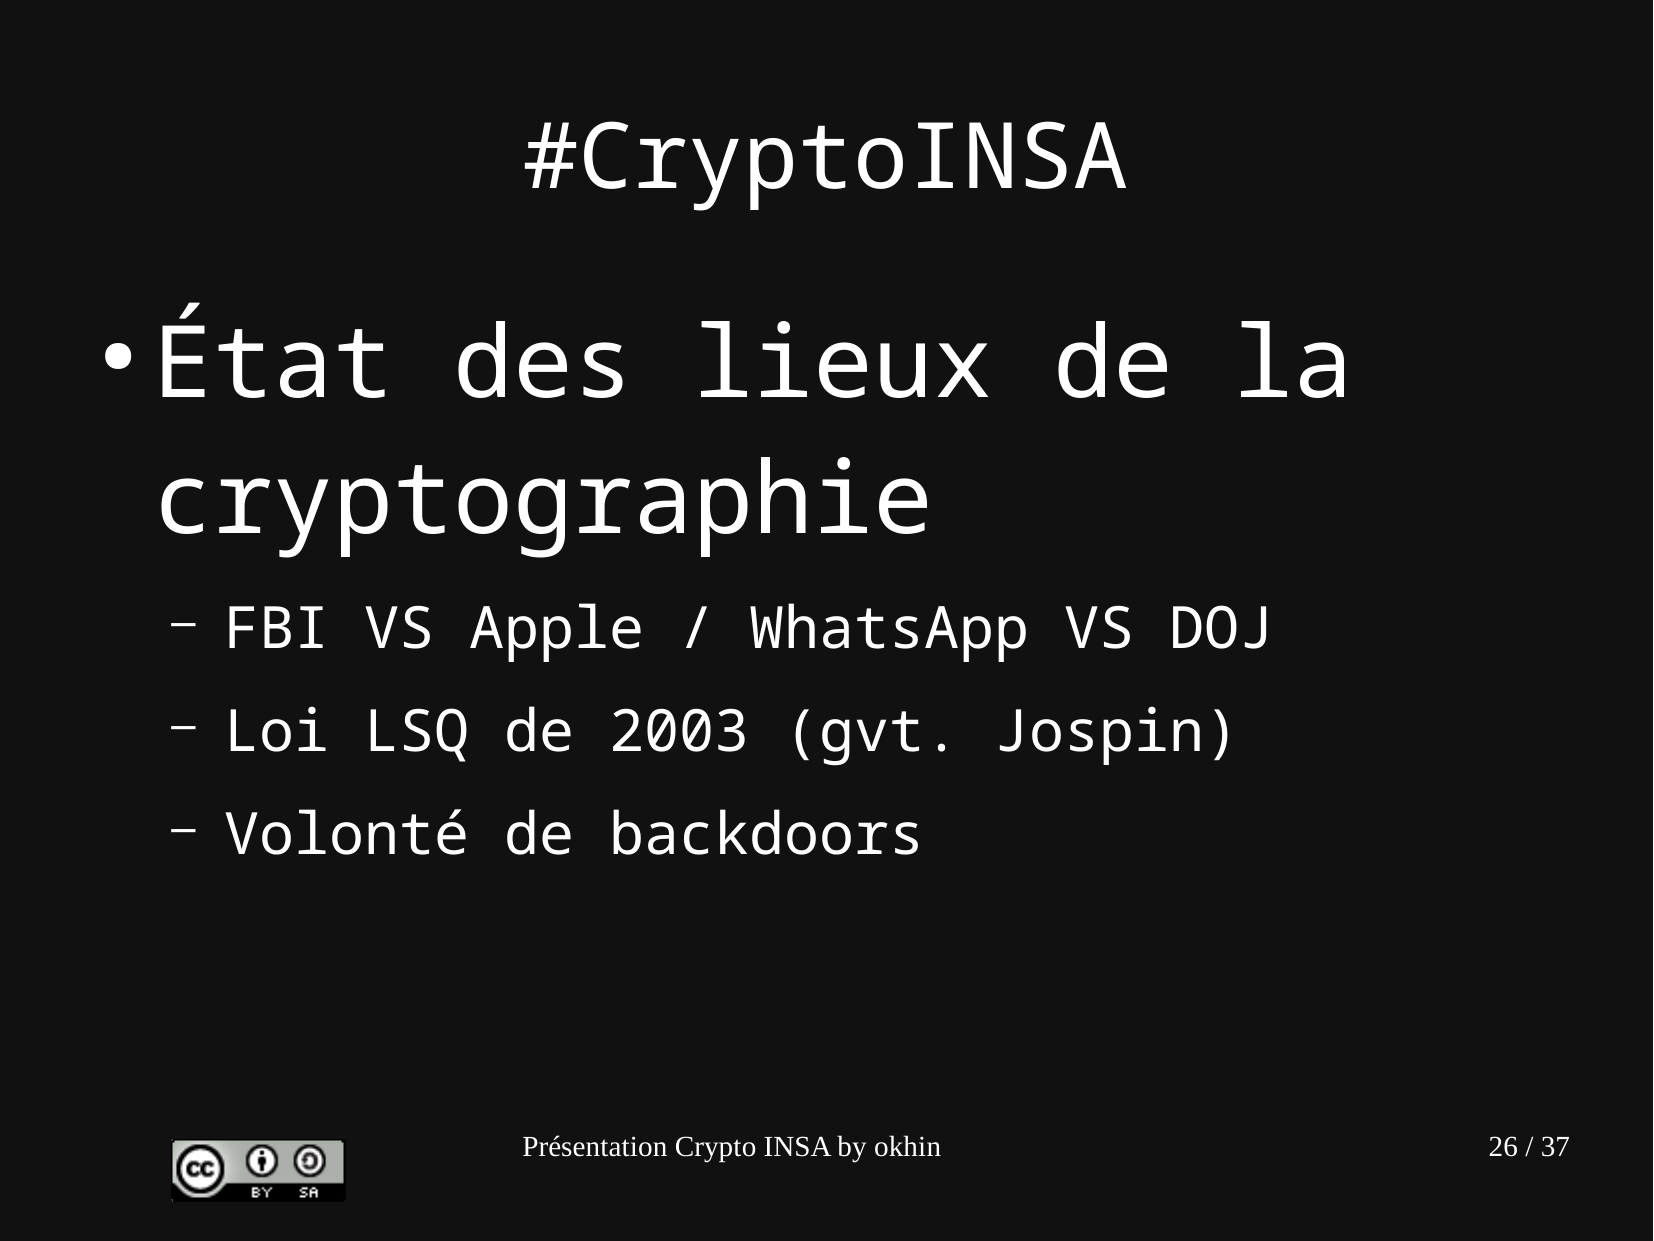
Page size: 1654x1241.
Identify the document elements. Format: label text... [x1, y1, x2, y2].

title #CryptoINSA [82, 49, 1571, 257]
picture [171, 1139, 346, 1202]
list État des lieux de la cryptographie FBI VS Apple / WhatsApp VS DOJ Loi LSQ de 2003 (gvt. Jospin) Volonté de backdoors [82, 290, 1571, 1010]
